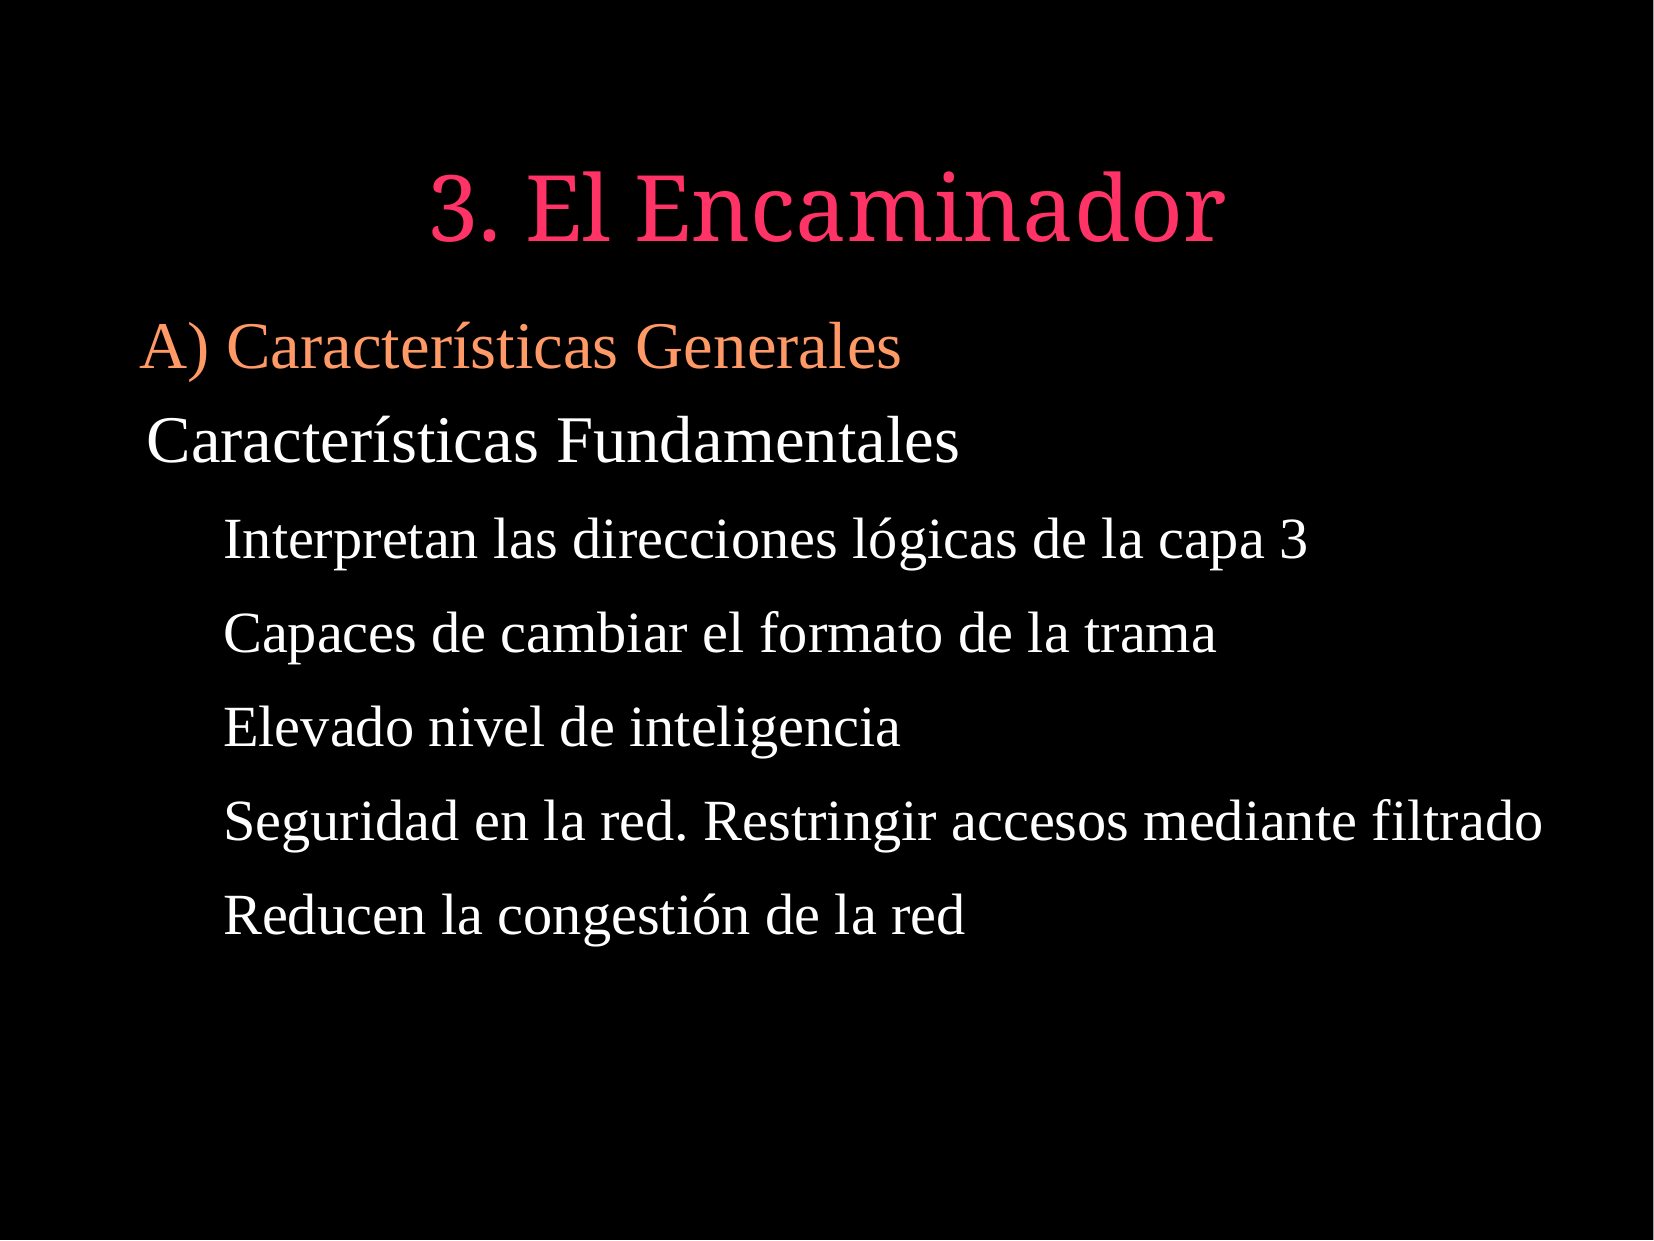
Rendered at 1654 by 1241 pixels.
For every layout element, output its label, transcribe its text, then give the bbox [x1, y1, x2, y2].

text_box Características Fundamentales Interpretan las direcciones lógicas de la capa 3 Capaces de cambiar el formato de la trama Elevado nivel de inteligencia Seguridad en la red. Restringir accesos mediante filtrado Reducen la congestión de la red [128, 402, 1632, 1215]
list A) Características Generales [121, 308, 1534, 1091]
title 3. El Encaminador [121, 102, 1534, 308]
